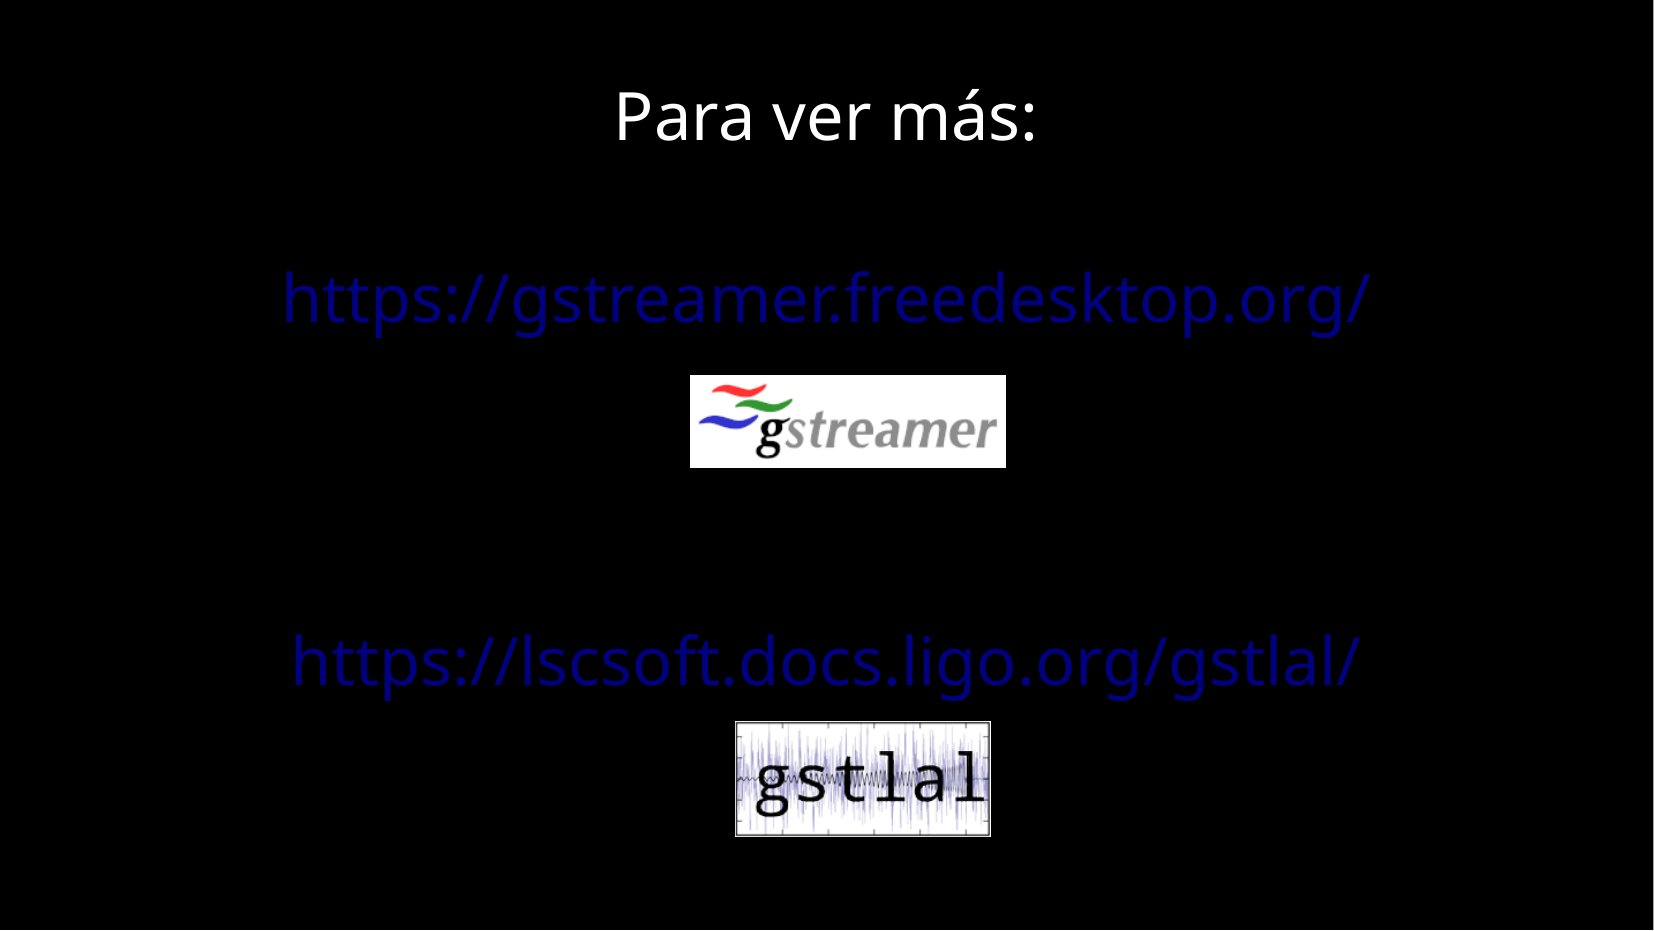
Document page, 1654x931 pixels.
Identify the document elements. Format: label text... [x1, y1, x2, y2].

picture [735, 721, 991, 837]
picture [690, 375, 1006, 468]
subtitle Para ver más: https://gstreamer.freedesktop.org/ https://lscsoft.docs.ligo.org/gstlal/ [82, 72, 1571, 793]
